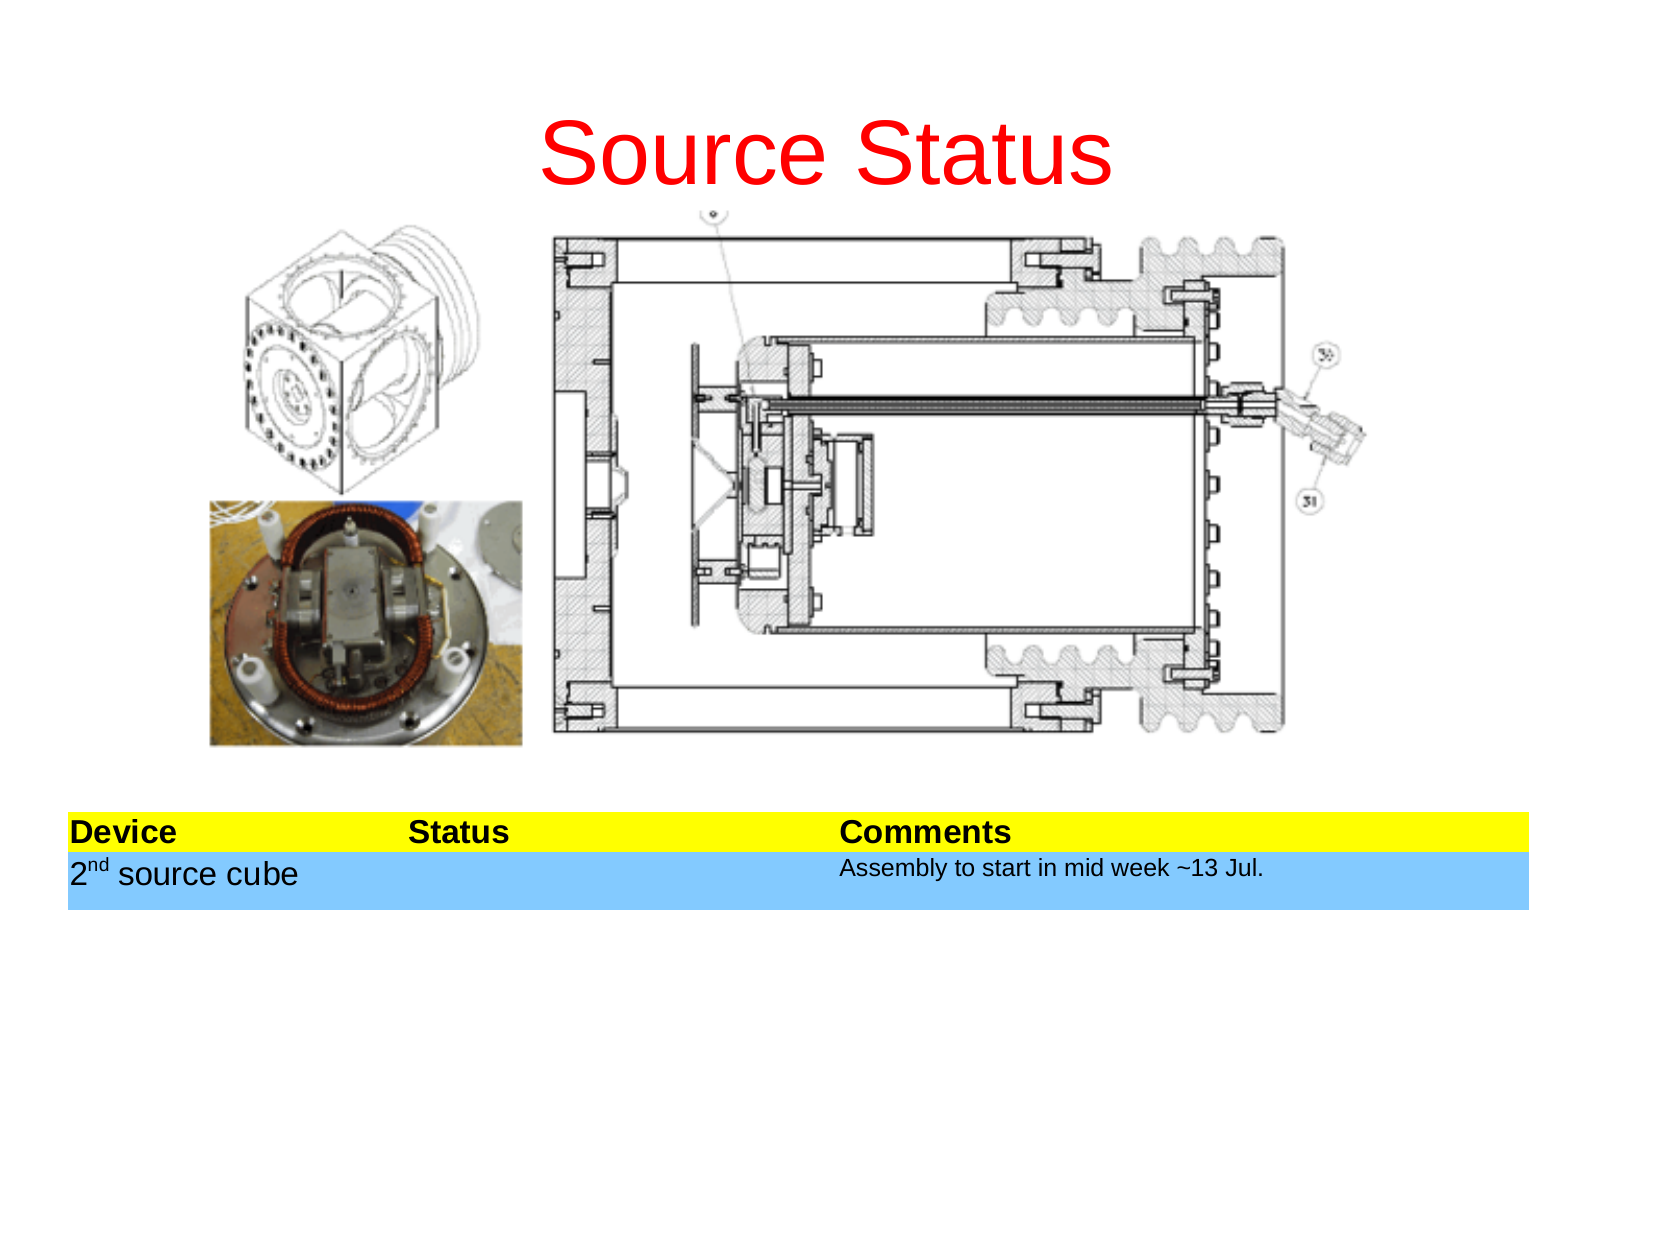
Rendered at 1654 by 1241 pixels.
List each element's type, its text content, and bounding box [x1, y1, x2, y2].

picture [202, 209, 1394, 752]
chart [67, 812, 1532, 1111]
title Source Status [82, 49, 1571, 257]
